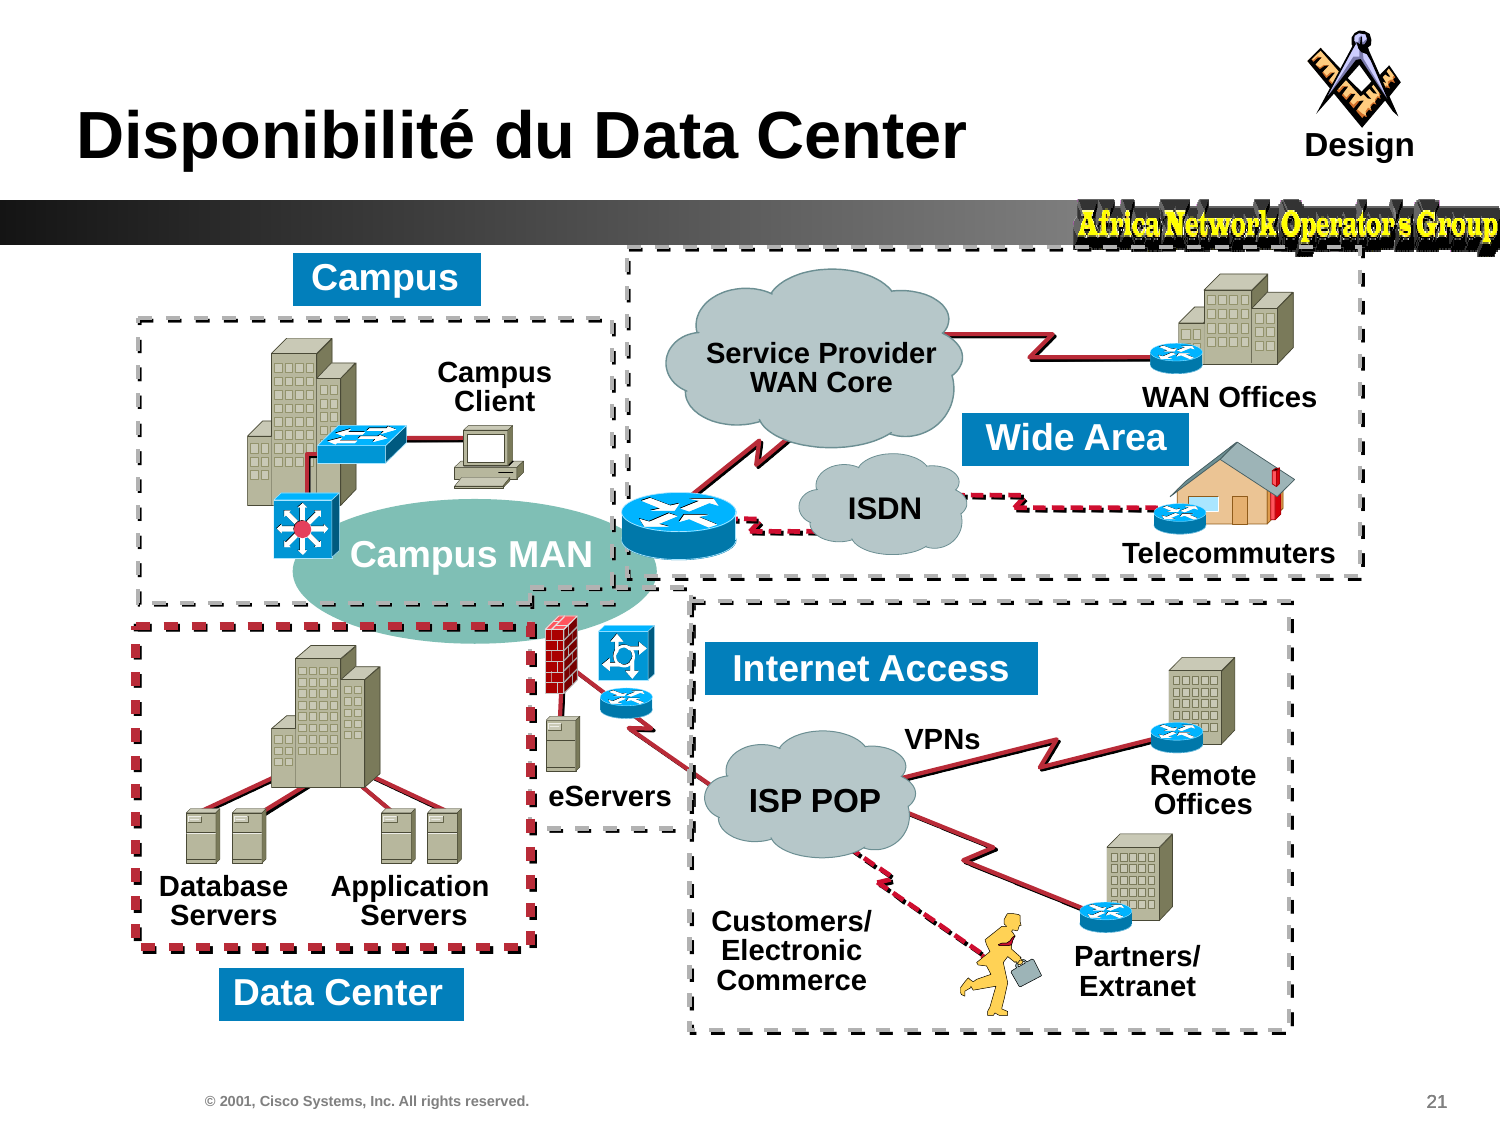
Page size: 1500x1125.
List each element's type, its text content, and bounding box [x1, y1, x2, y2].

text_box Service Provider WAN Core [692, 329, 951, 406]
picture [644, 499, 678, 510]
picture [1150, 368, 1166, 374]
picture [369, 425, 394, 433]
picture [1106, 833, 1174, 922]
text_box Campus MAN [336, 525, 607, 583]
text_box [292, 498, 657, 644]
picture [642, 514, 675, 527]
picture [232, 808, 267, 864]
picture [1180, 726, 1193, 730]
text_box Wide Area [974, 408, 1189, 465]
picture [386, 425, 408, 464]
text_box ISP POP [735, 773, 895, 827]
text_box [962, 413, 1169, 466]
text_box Internet Access [720, 640, 1032, 696]
text_box Partners/ Extranet [1060, 932, 1215, 1009]
text_box Database Servers [132, 862, 316, 939]
picture [247, 338, 357, 506]
picture [381, 808, 416, 864]
picture [453, 425, 525, 489]
text_box [705, 642, 720, 695]
text_box WAN Offices [1128, 372, 1332, 421]
picture [1179, 347, 1192, 351]
picture [688, 492, 737, 539]
text_box ISDN [834, 482, 936, 533]
picture [597, 624, 656, 682]
text_box eServers [518, 738, 702, 820]
text_box VPNs [891, 714, 994, 763]
picture [621, 542, 737, 561]
picture [1179, 354, 1192, 359]
picture [1153, 441, 1296, 525]
picture [427, 808, 462, 864]
picture [1307, 29, 1402, 118]
picture [600, 687, 653, 704]
picture [1160, 354, 1172, 359]
picture [1186, 367, 1203, 374]
picture [544, 615, 578, 695]
picture [1108, 913, 1121, 918]
picture [1163, 347, 1175, 351]
picture [798, 452, 968, 556]
picture [1165, 507, 1178, 511]
picture [1164, 514, 1177, 520]
picture [1150, 657, 1236, 754]
text_box Remote Offices [1125, 750, 1282, 827]
text_box Data Center [221, 963, 465, 1020]
title Disponibilité du Data Center [62, 41, 1313, 180]
picture [621, 492, 670, 510]
text_box [219, 968, 464, 1021]
picture [271, 645, 381, 788]
picture [1180, 733, 1193, 738]
picture [360, 436, 384, 441]
picture [683, 499, 716, 510]
picture [1070, 180, 1500, 366]
picture [339, 430, 363, 435]
picture [703, 729, 917, 859]
picture [629, 699, 642, 704]
picture [185, 808, 221, 864]
picture [278, 504, 327, 553]
picture [664, 267, 965, 450]
picture [332, 551, 340, 559]
picture [960, 913, 1042, 1016]
picture [330, 439, 355, 443]
picture [1114, 925, 1133, 933]
text_box Design [1292, 118, 1428, 170]
picture [1153, 526, 1207, 535]
text_box Application Servers [316, 862, 528, 939]
picture [1150, 343, 1165, 349]
picture [634, 711, 653, 719]
text_box Customers/ Electronic Commerce [678, 897, 906, 1003]
picture [1163, 726, 1175, 730]
picture [1182, 514, 1196, 519]
picture [1079, 902, 1104, 918]
text_box Campus Client [423, 348, 566, 425]
picture [600, 712, 619, 719]
text_box Telecommuters [1106, 529, 1352, 576]
picture [681, 515, 715, 528]
picture [1161, 733, 1173, 738]
picture [545, 715, 581, 772]
picture [1079, 926, 1098, 933]
text_box Campus [299, 249, 481, 305]
text_box [1032, 642, 1038, 695]
text_box [293, 253, 481, 306]
